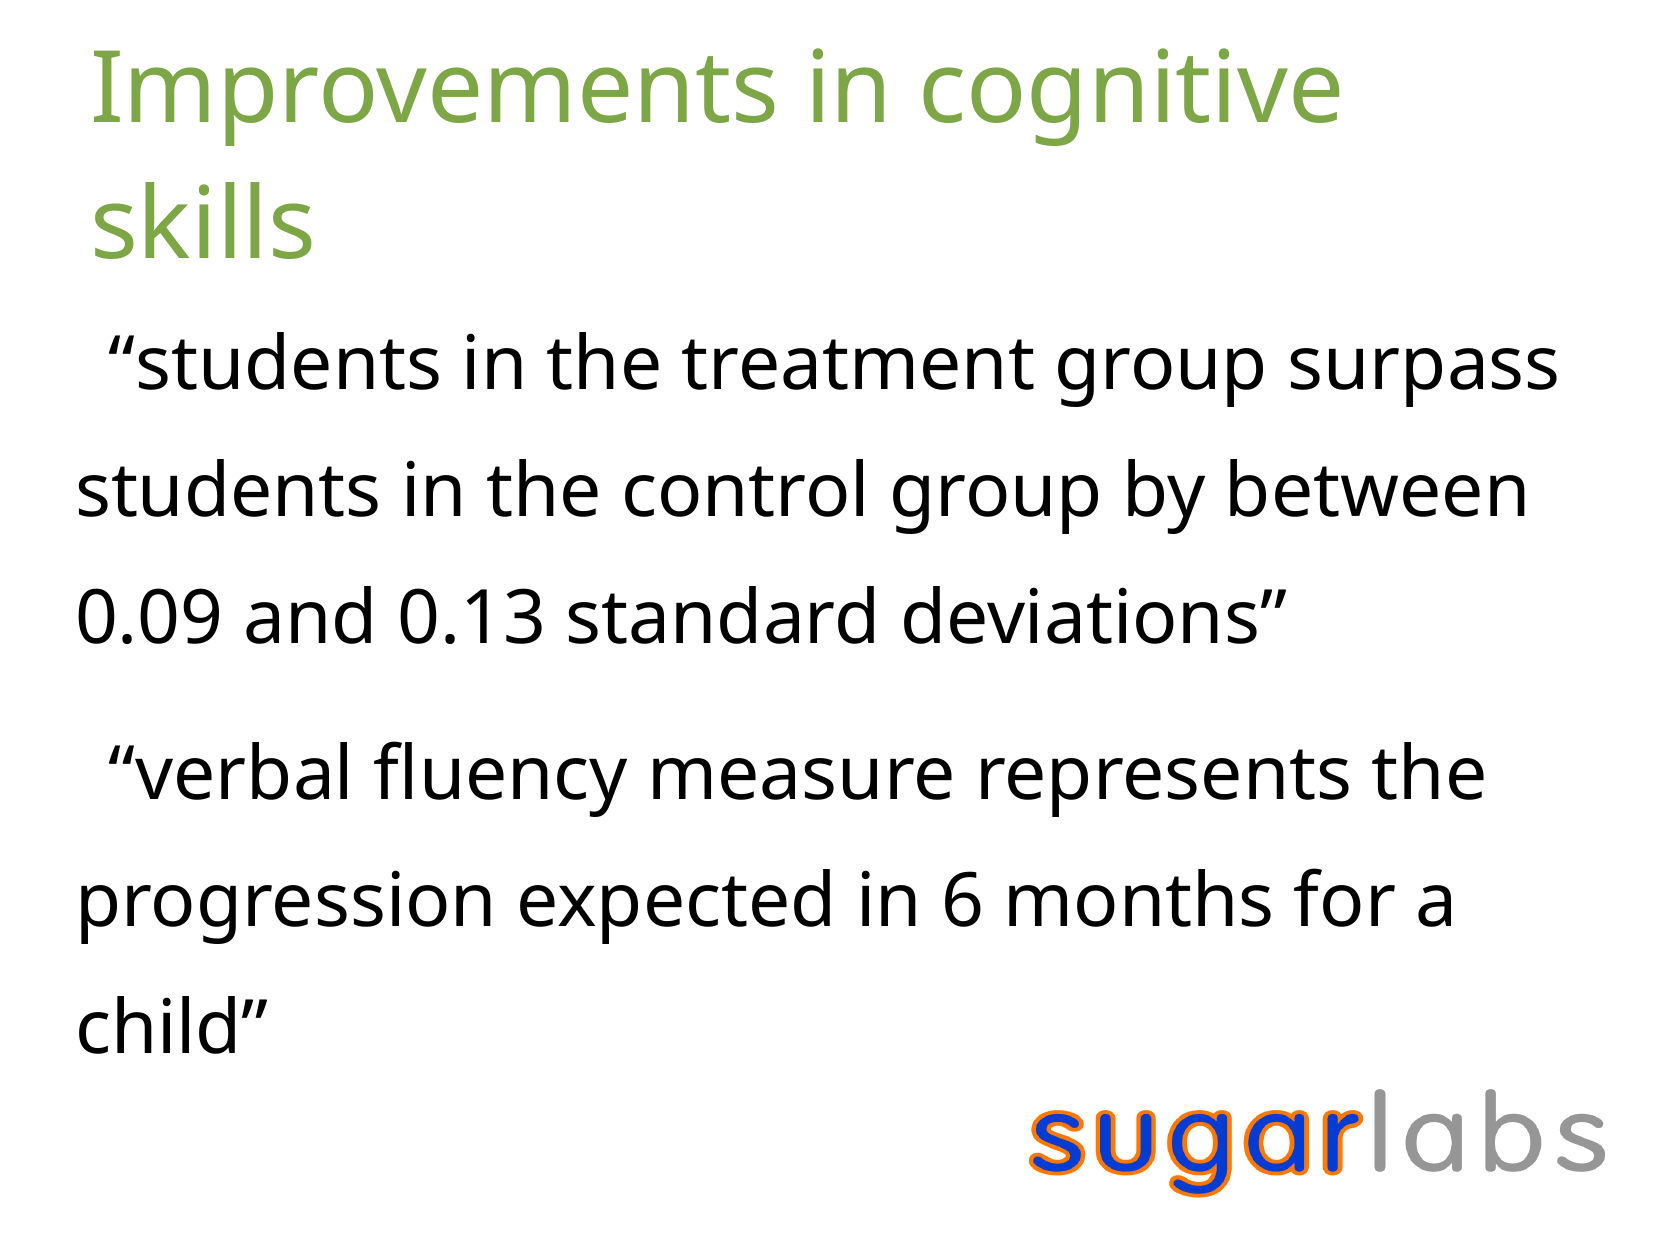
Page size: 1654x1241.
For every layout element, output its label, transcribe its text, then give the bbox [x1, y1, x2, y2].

picture [978, 1044, 1654, 1241]
list “students in the treatment group surpass students in the control group by between 0.09 and 0.13 standard deviations” “verbal fluency measure represents the progression expected in 6 months for a child” [75, 285, 1564, 1052]
title Improvements in cognitive skills [90, 35, 1579, 268]
